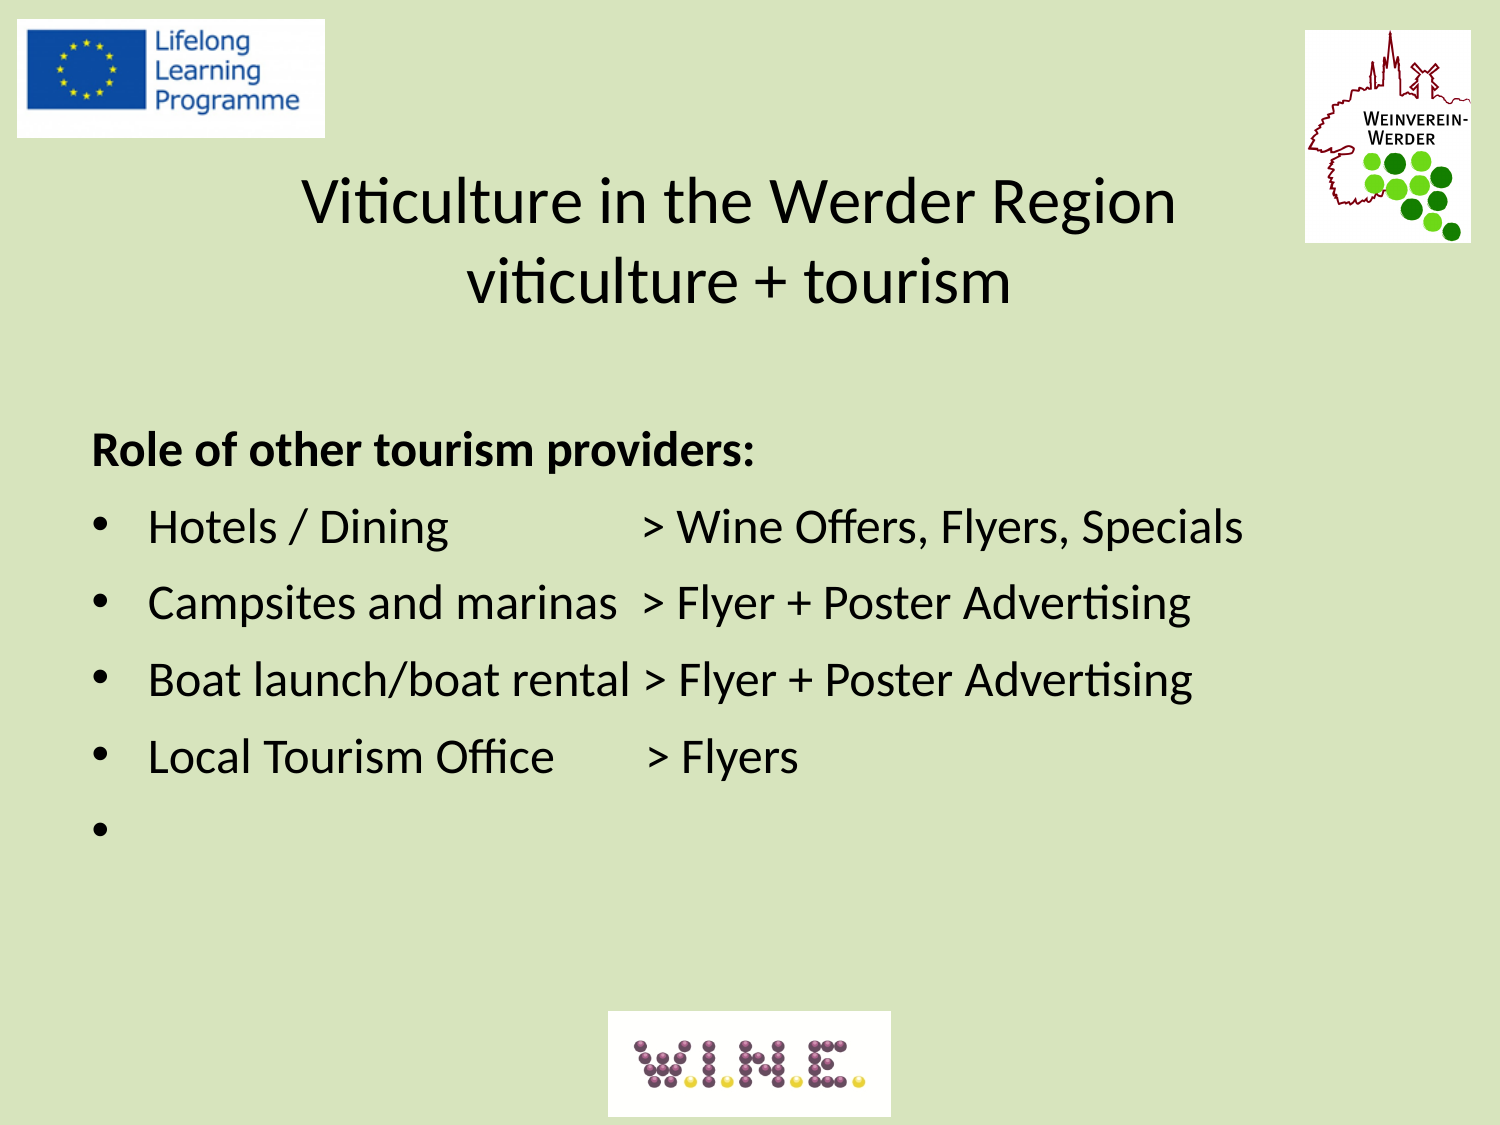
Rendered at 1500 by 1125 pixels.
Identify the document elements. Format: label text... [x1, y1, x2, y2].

text_box Viticulture in the Werder Region viticulture + tourism [64, 149, 1415, 315]
picture [608, 1017, 891, 1117]
text_box Role of other tourism providers: Hotels / Dining > Wine Offers, Flyers, Specials Campsites and marinas > Flyer + Poster Advertising Boat launch/boat rental > Flyer + Poster Advertising Local Tourism Office > Flyers [76, 408, 1426, 1017]
picture [1305, 30, 1471, 243]
picture [17, 19, 325, 138]
